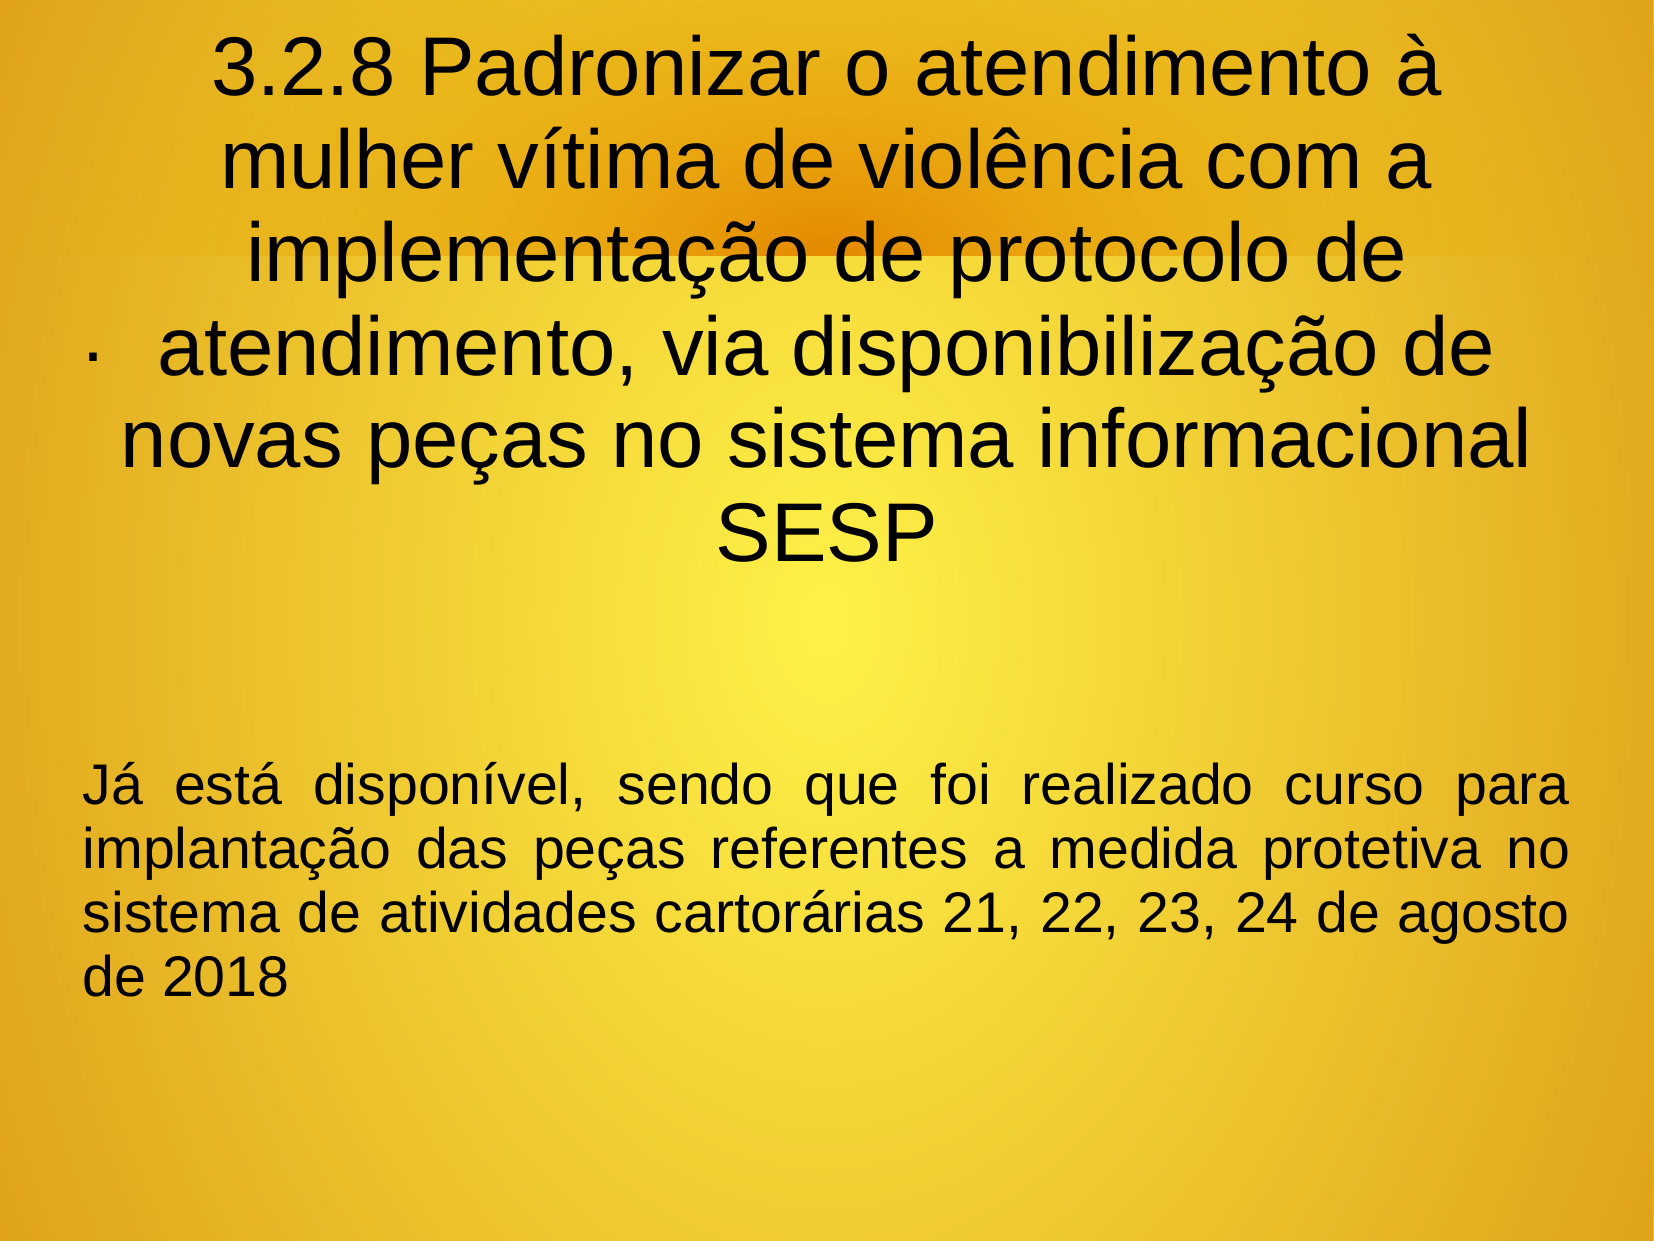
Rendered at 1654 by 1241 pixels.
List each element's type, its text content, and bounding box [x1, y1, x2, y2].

title 3.2.8 Padronizar o atendimento à mulher vítima de violência com a implementação de protocolo de atendimento, via disponibilização de novas peças no sistema informacional SESP [82, 20, 1571, 290]
list . Já está disponível, sendo que foi realizado curso para implantação das peças referentes a medida protetiva no sistema de atividades cartorárias 21, 22, 23, 24 de agosto de 2018 [82, 290, 1571, 1010]
